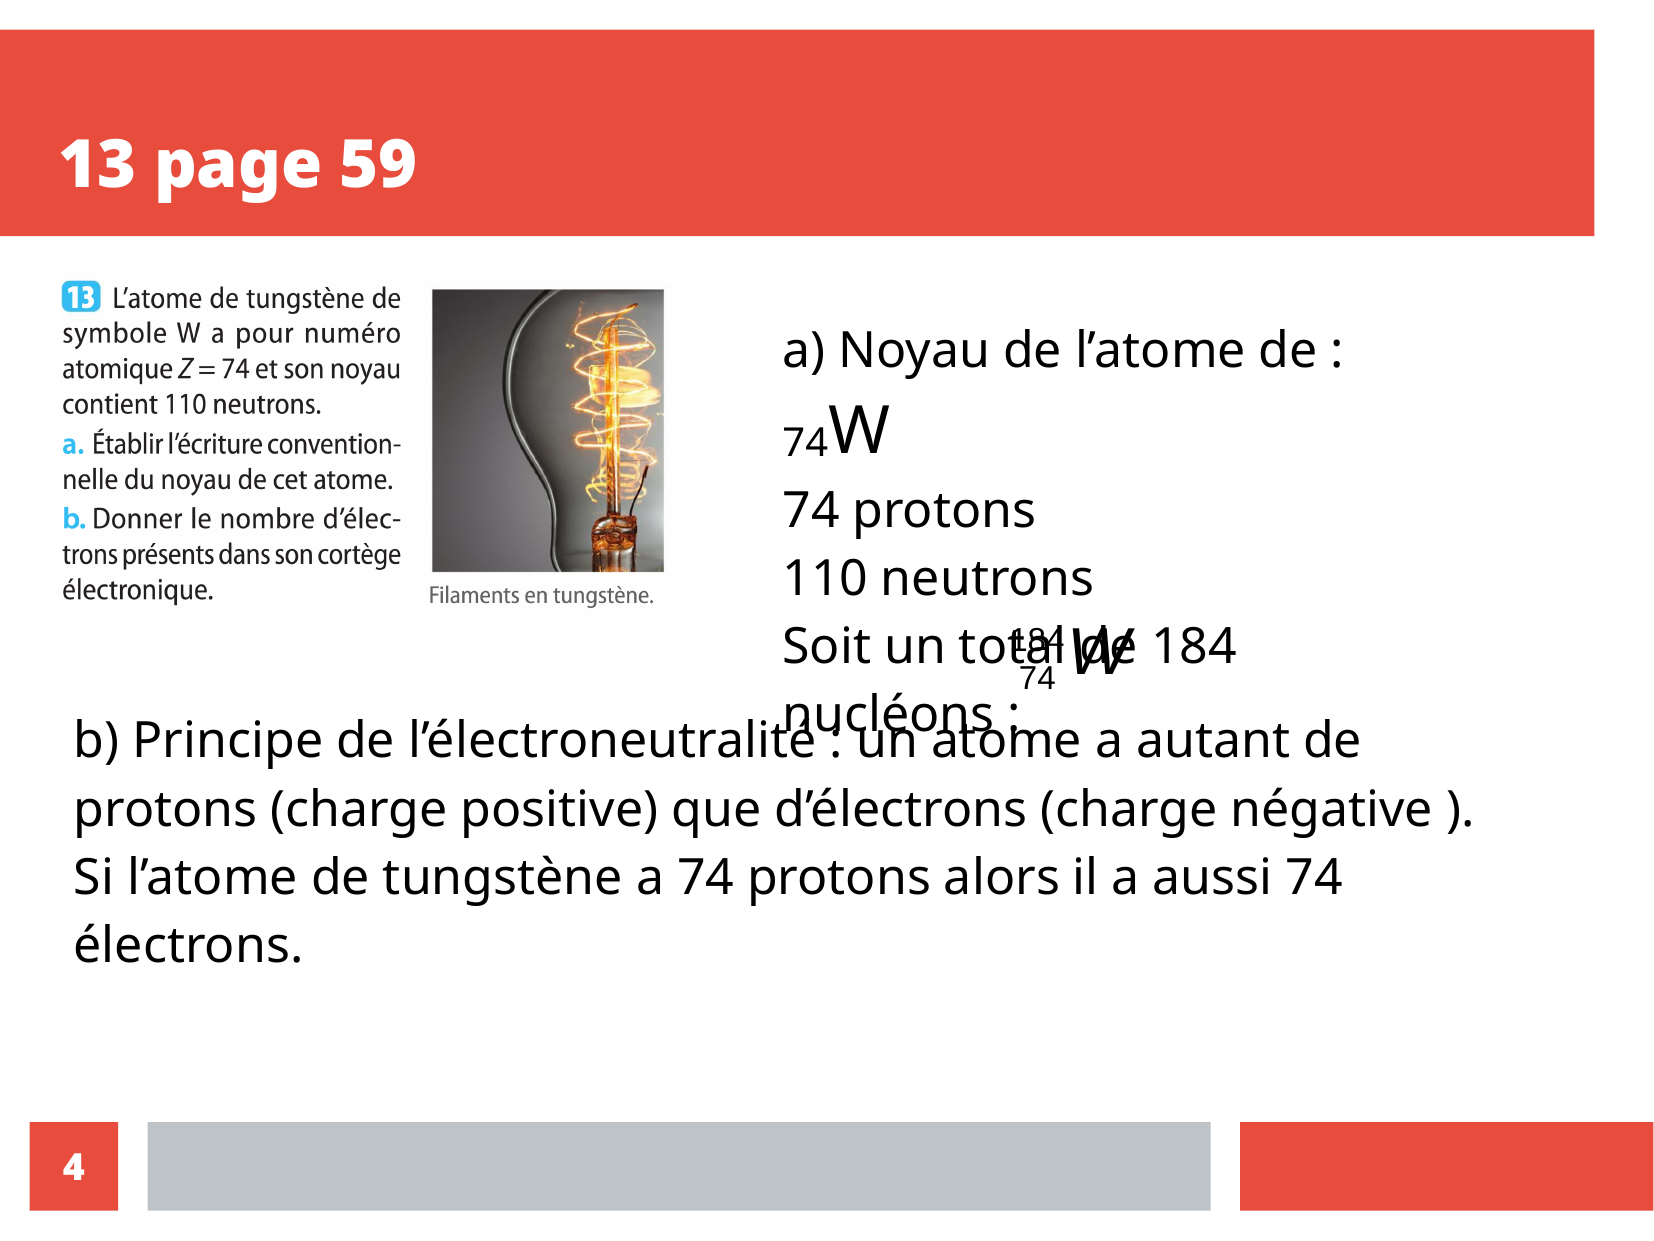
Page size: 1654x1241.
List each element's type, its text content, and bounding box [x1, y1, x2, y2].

text_box a) Noyau de l’atome de : 74W 74 protons 110 neutrons Soit un total de 184 nucléons : [767, 307, 1477, 661]
title 13 page 59 [59, 59, 1595, 207]
picture [60, 271, 674, 621]
text_box b) Principe de l’électroneutralité : un atome a autant de protons (charge positive) que d’électrons (charge négative ). Si l’atome de tungstène a 74 protons alors il a aussi 74 électrons. [59, 696, 1560, 964]
chart [1003, 614, 1148, 696]
